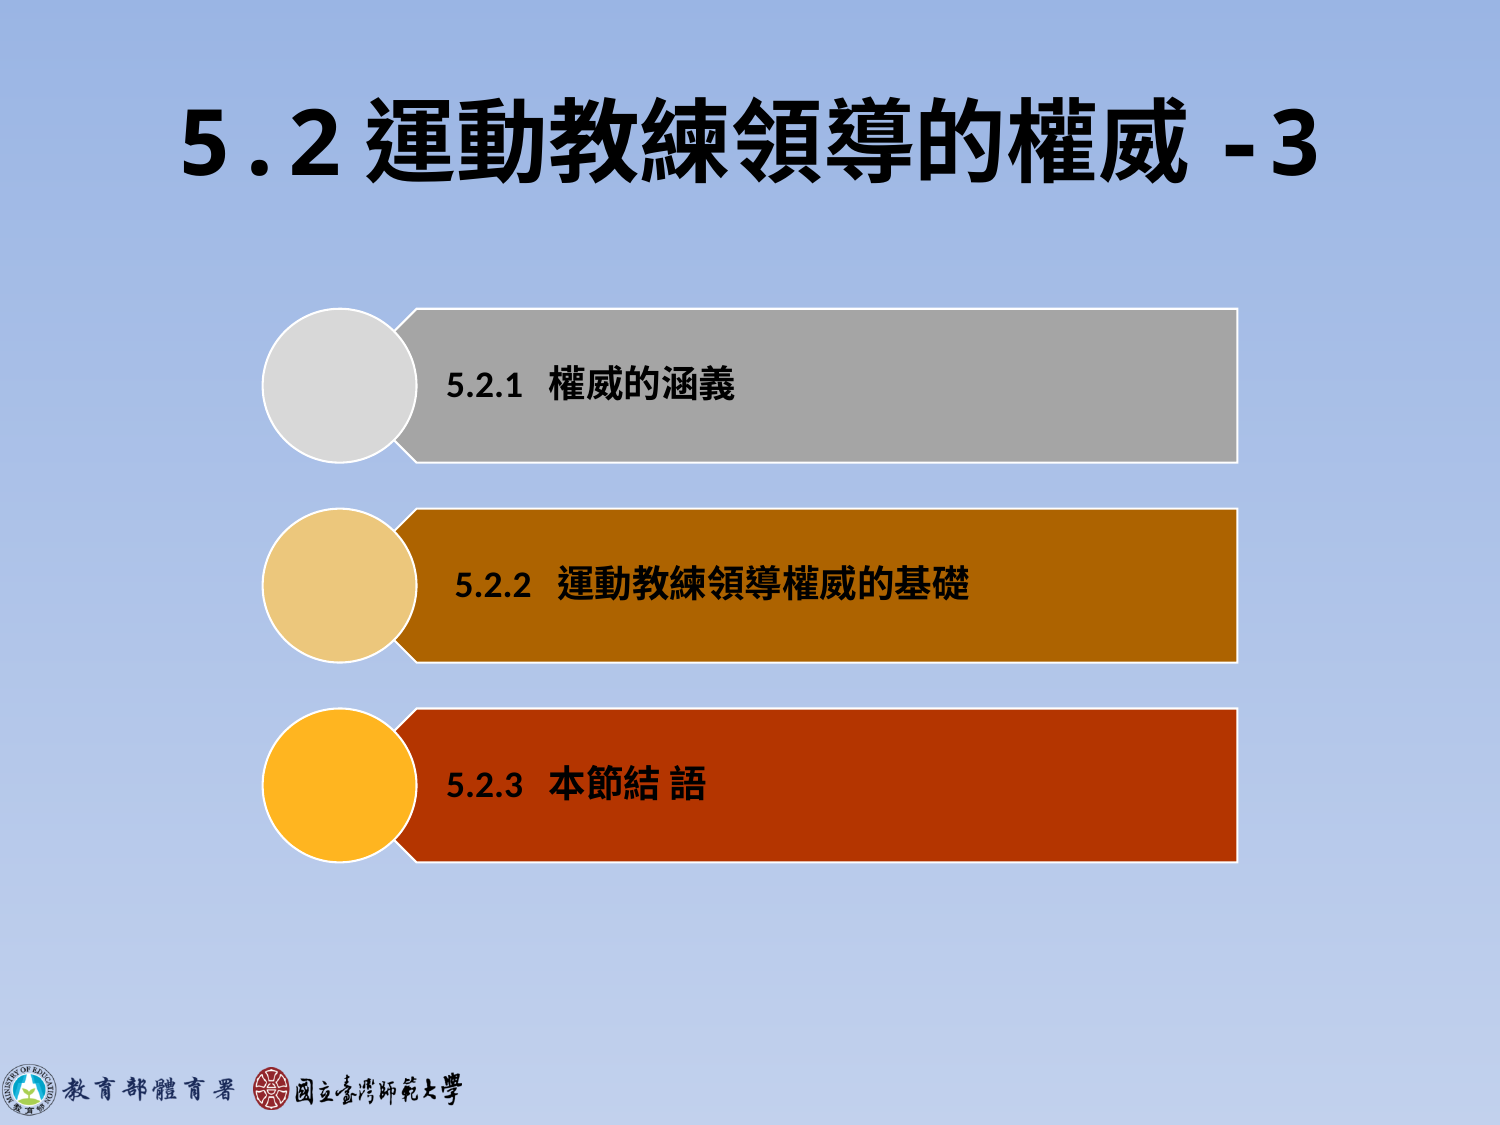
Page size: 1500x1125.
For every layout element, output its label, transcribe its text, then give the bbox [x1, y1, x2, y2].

text_box [262, 508, 417, 663]
text_box 5.2.3 本節結 語 [394, 708, 1238, 863]
text_box 5.2.2 運動教練領導權威的基礎 [394, 508, 1238, 663]
text_box [262, 708, 417, 863]
text_box 5.2.1 權威的涵義 [394, 308, 1238, 463]
text_box [262, 308, 417, 463]
title 5.2運動教練領導的權威-3 [75, 45, 1426, 233]
